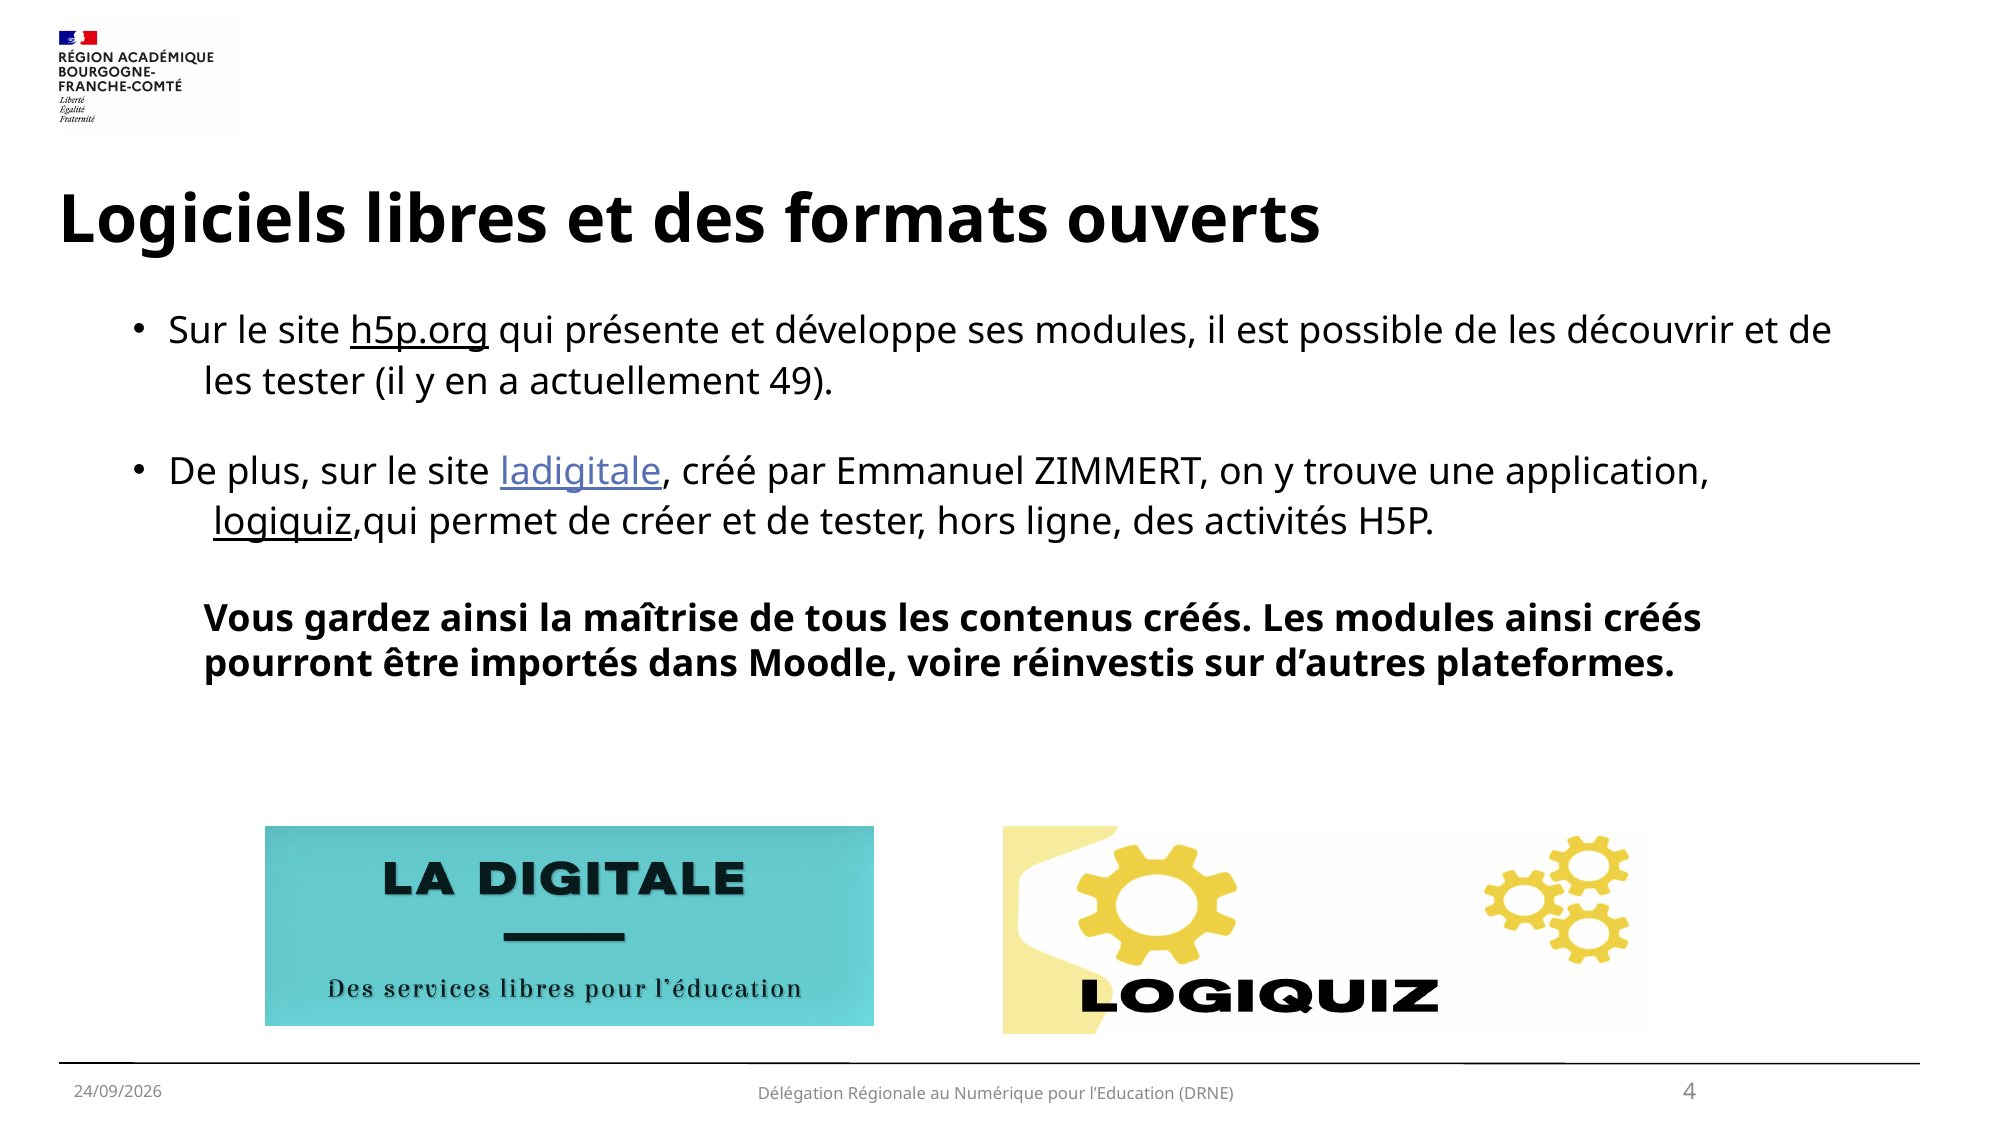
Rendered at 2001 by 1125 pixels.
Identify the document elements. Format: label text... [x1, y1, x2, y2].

text_box Sur le site h5p.org qui présente et développe ses modules, il est possible de les découvrir et de les tester (il y en a actuellement 49). De plus, sur le site ladigitale, créé par Emmanuel ZIMMERT, on y trouve une application, logiquiz,qui permet de créer et de tester, hors ligne, des activités H5P. Vous gardez ainsi la maîtrise de tous les contenus créés. Les modules ainsi créés pourront être importés dans Moodle, voire réinvestis sur d’autres plateformes. [118, 298, 1860, 679]
picture [265, 826, 874, 1026]
picture [1003, 826, 1650, 1034]
text_box 4 [1683, 1062, 1919, 1122]
title Logiciels libres et des formats ouverts [59, 147, 1919, 295]
text_box 29/10/2024 [59, 1062, 295, 1122]
text_box Délégation Régionale au Numérique pour l’Education (DRNE) [546, 1063, 1432, 1122]
